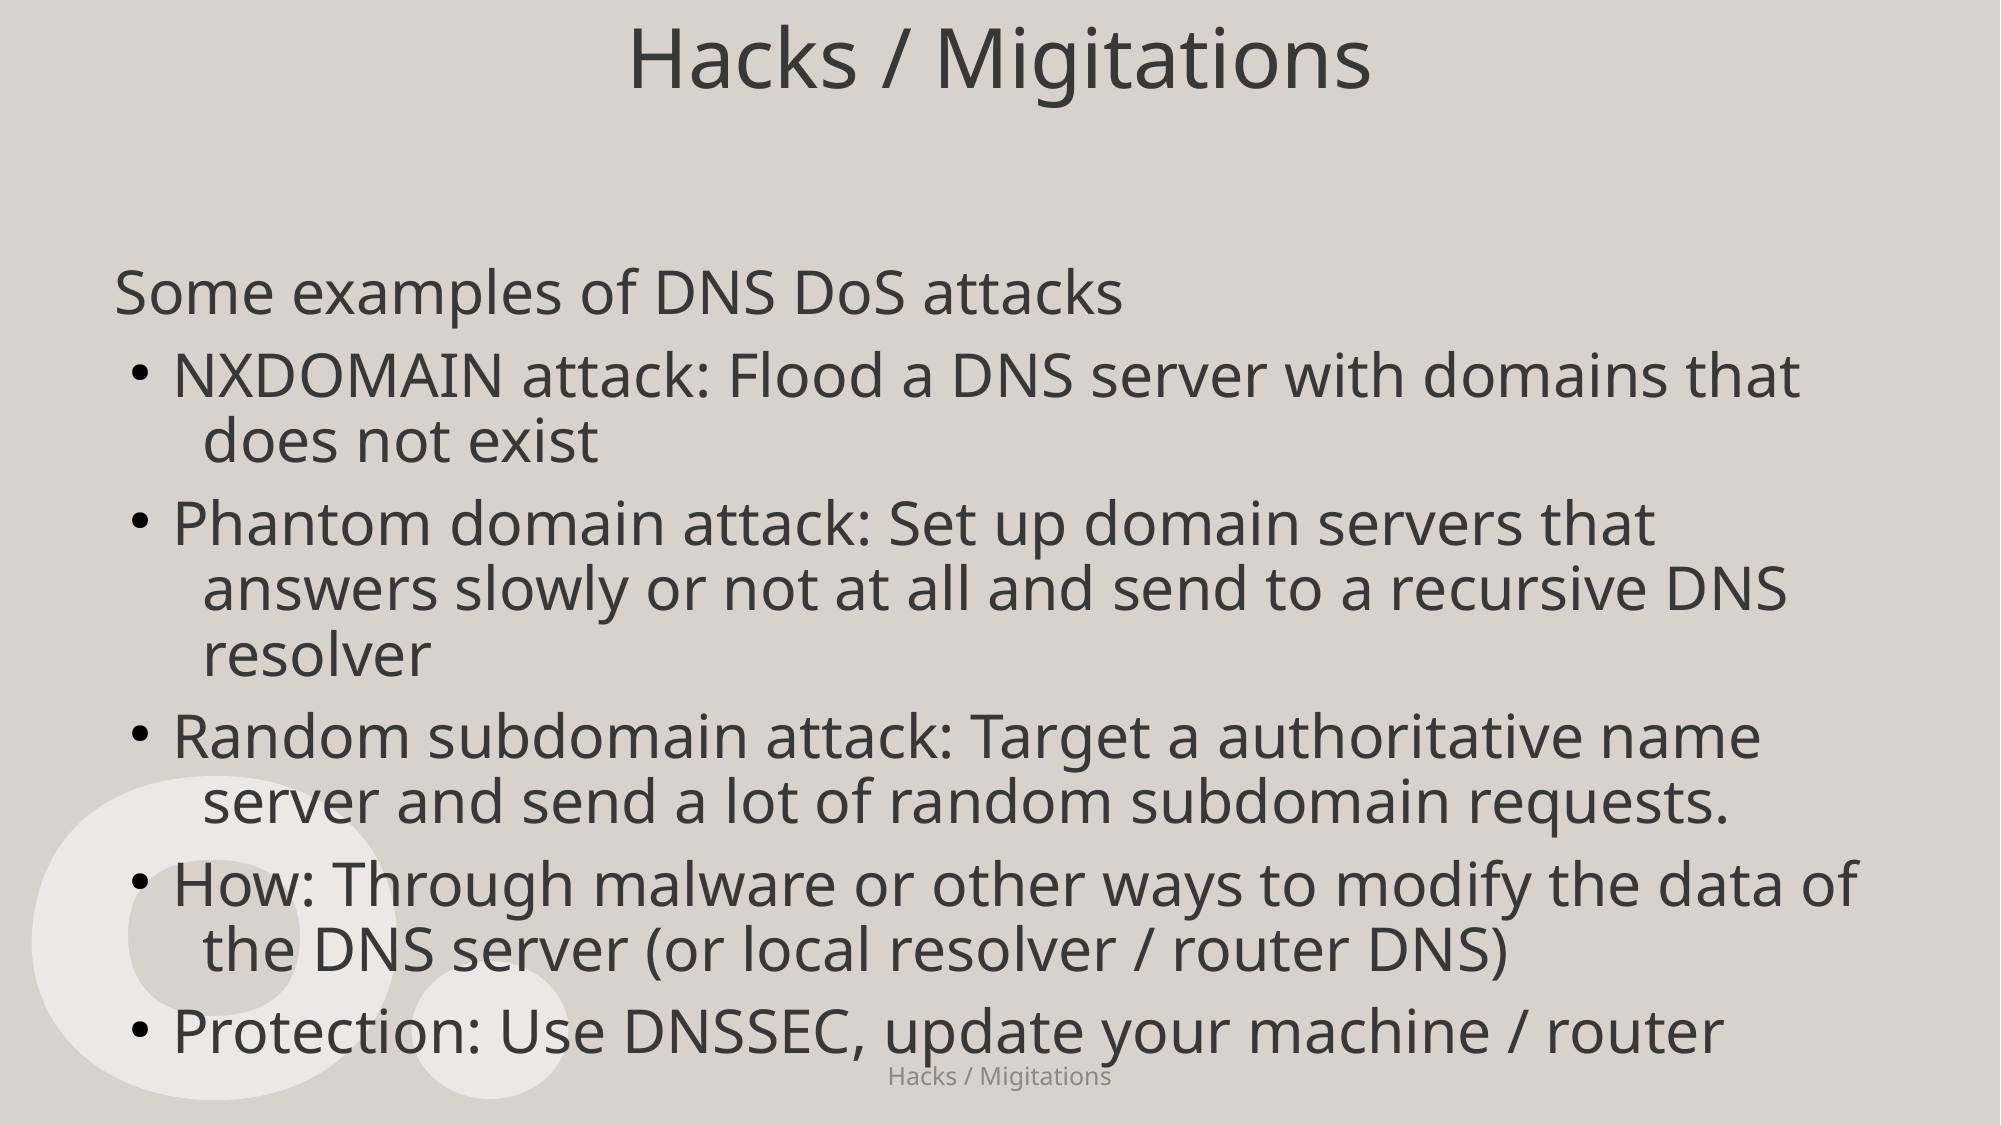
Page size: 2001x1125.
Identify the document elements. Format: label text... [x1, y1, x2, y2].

list Some examples of DNS DoS attacks NXDOMAIN attack: Flood a DNS server with domains that does not exist Phantom domain attack: Set up domain servers that answers slowly or not at all and send to a recursive DNS resolver Random subdomain attack: Target a authoritative name server and send a lot of random subdomain requests. How: Through malware or other ways to modify the data of the DNS server (or local resolver / router DNS) Protection: Use DNSSEC, update your machine / router [99, 165, 1878, 1075]
text_box Hacks / Migitations [662, 1045, 1338, 1105]
title Hacks / Migitations [0, 5, 2000, 119]
